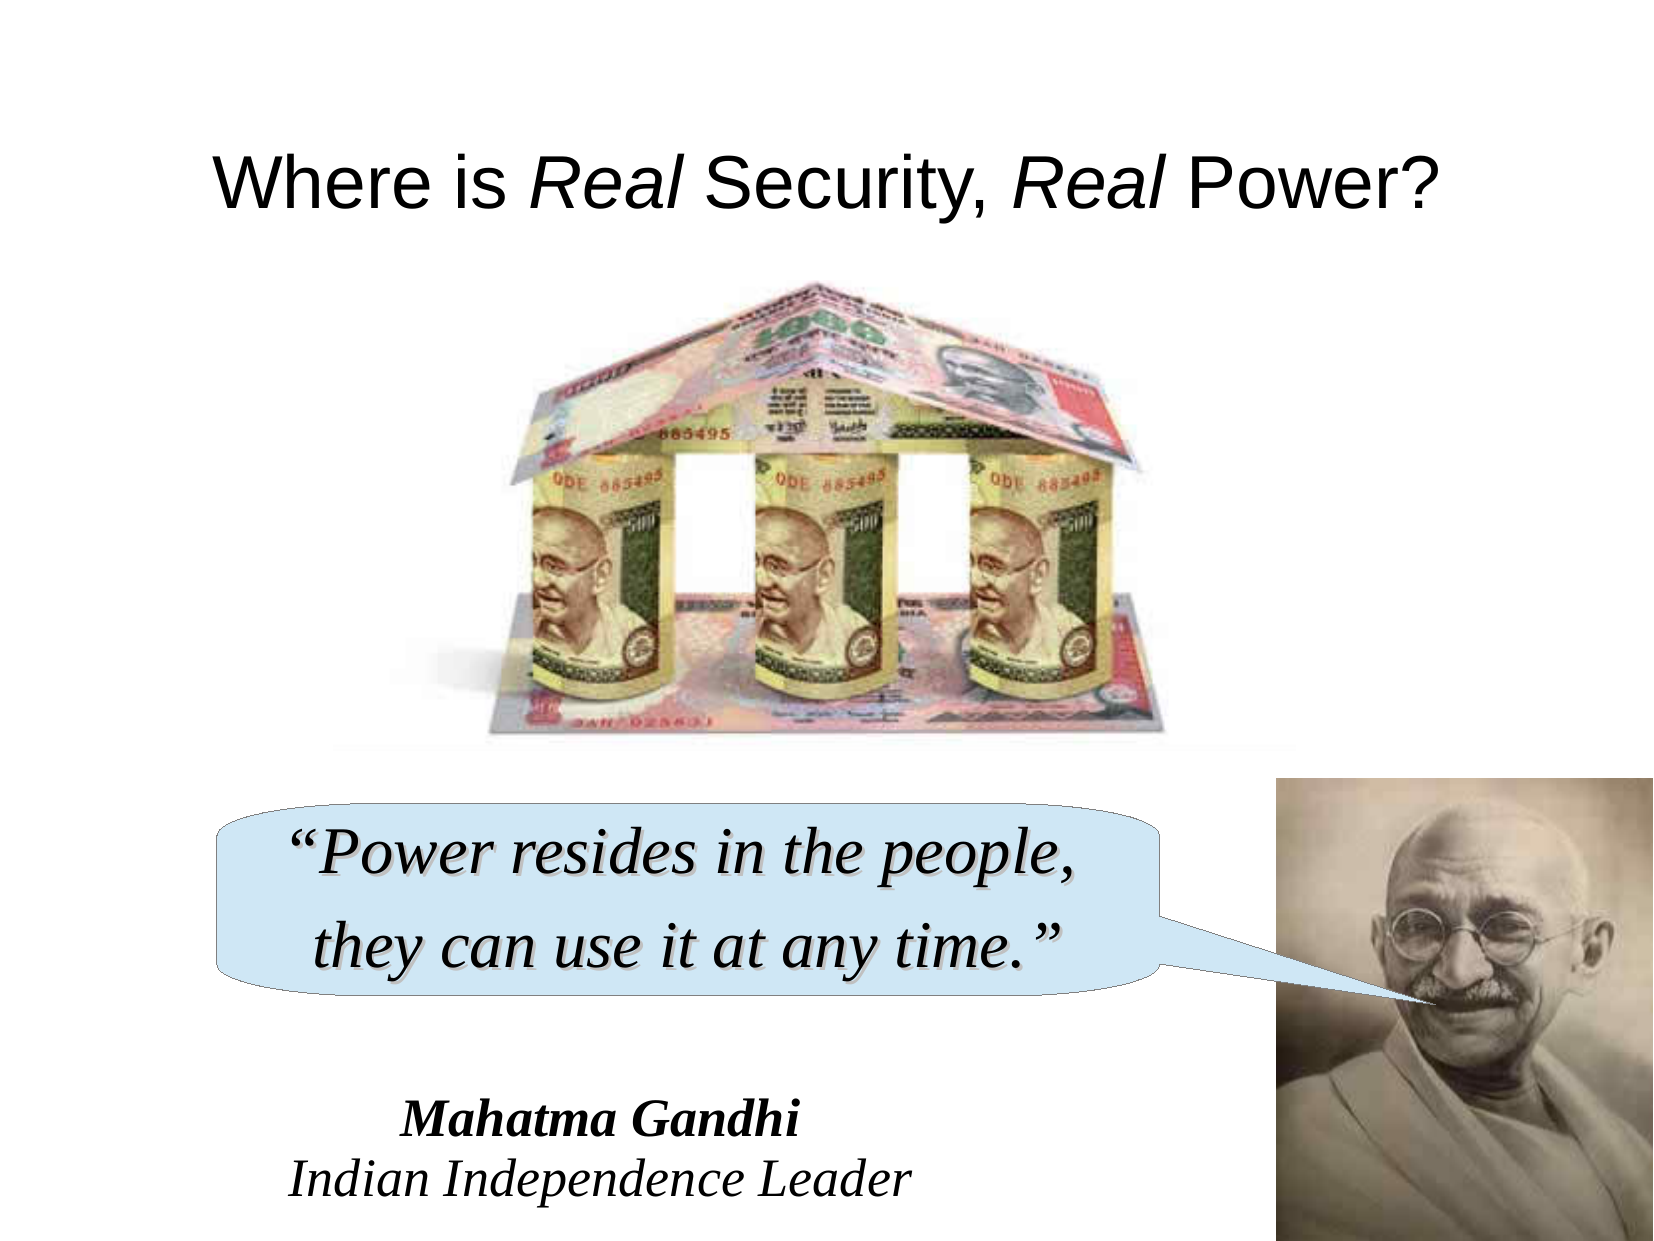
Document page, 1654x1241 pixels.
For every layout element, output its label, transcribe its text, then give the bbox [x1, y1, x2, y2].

text_box Mahatma Gandhi Indian Independence Leader [245, 1080, 957, 1240]
picture [1276, 778, 1653, 1241]
title Where is Real Security, Real Power? [82, 78, 1571, 287]
text_box “Power resides in the people, they can use it at any time.” [216, 803, 1436, 1005]
picture [333, 280, 1296, 751]
